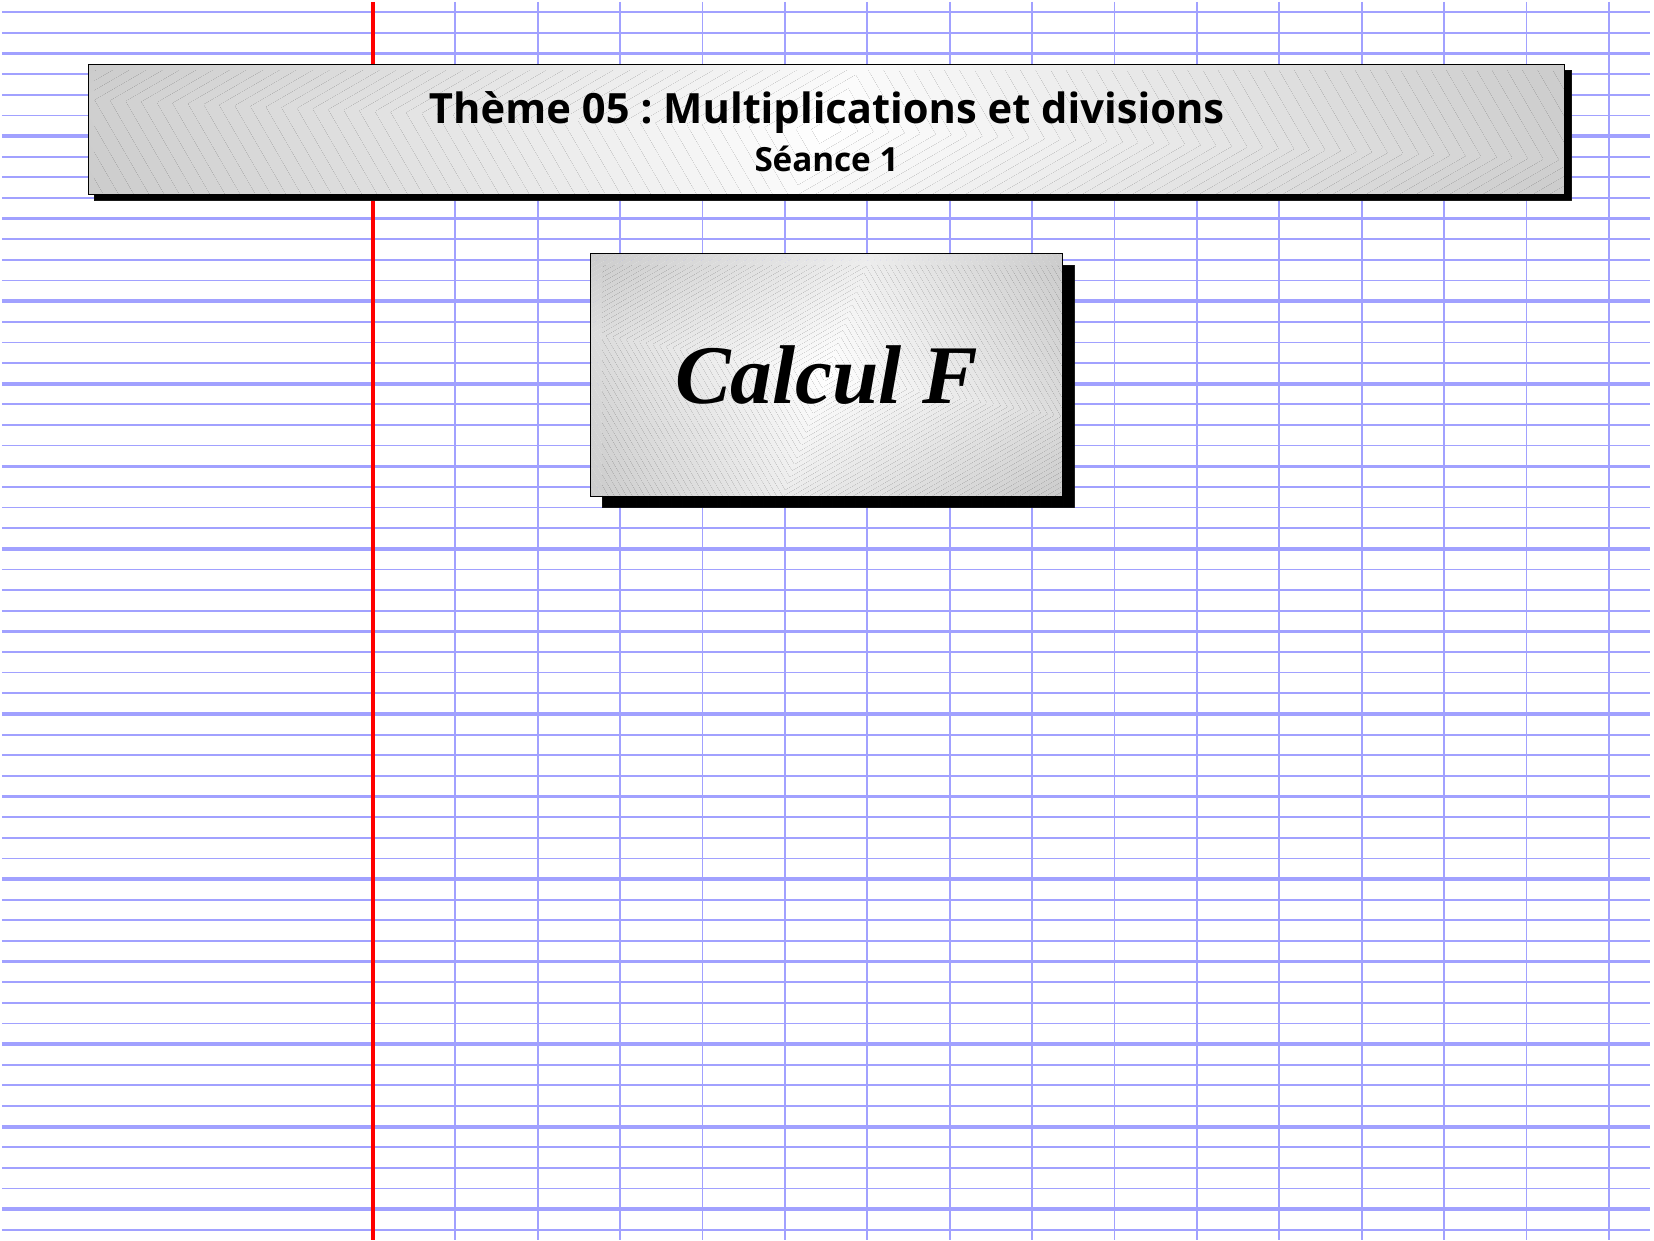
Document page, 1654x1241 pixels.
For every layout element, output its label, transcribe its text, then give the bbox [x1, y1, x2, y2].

picture [0, 0, 1654, 1241]
text_box Thème 05 : Multiplications et divisions Séance 1 [88, 64, 1565, 195]
text_box Calcul F [590, 253, 1063, 497]
